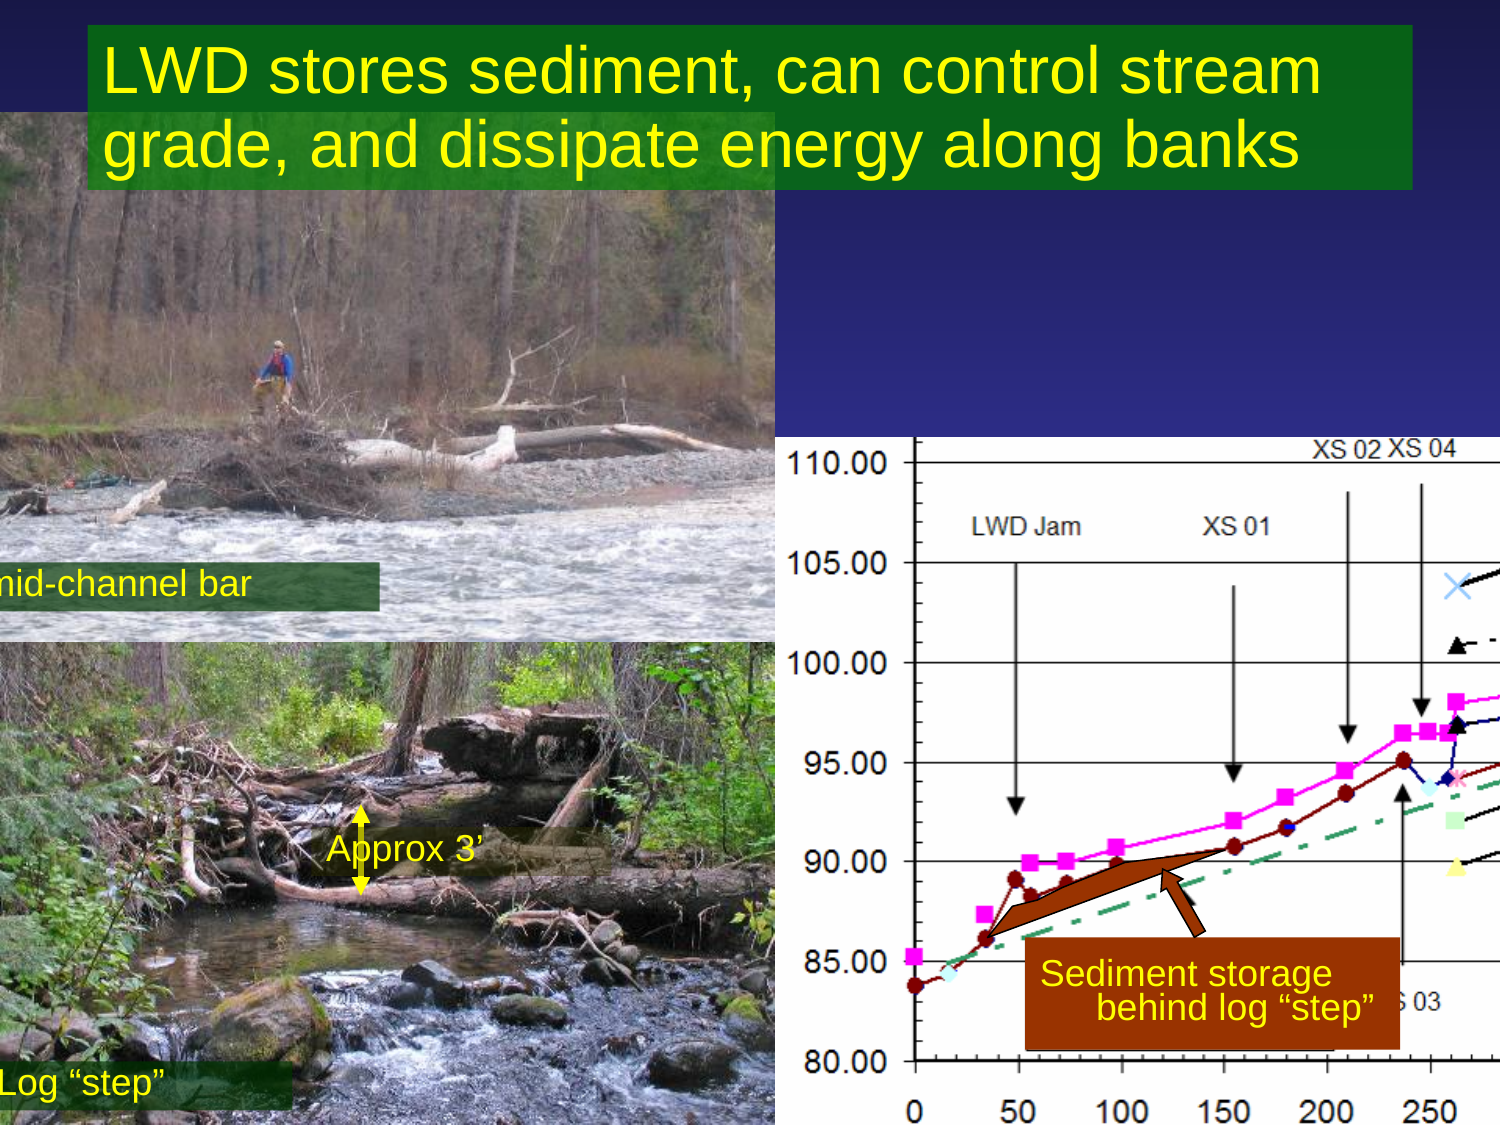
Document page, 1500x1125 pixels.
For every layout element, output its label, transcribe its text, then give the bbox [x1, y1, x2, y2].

text_box Approx 3’ [311, 826, 612, 876]
text_box [987, 849, 1225, 938]
picture [0, 112, 1500, 1125]
text_box Sediment storage behind log “step” [1025, 937, 1401, 1050]
text_box mid-channel bar [0, 562, 380, 612]
text_box LWD stores sediment, can control stream grade, and dissipate energy along banks [87, 24, 1413, 190]
text_box Log “step” [0, 1061, 293, 1111]
